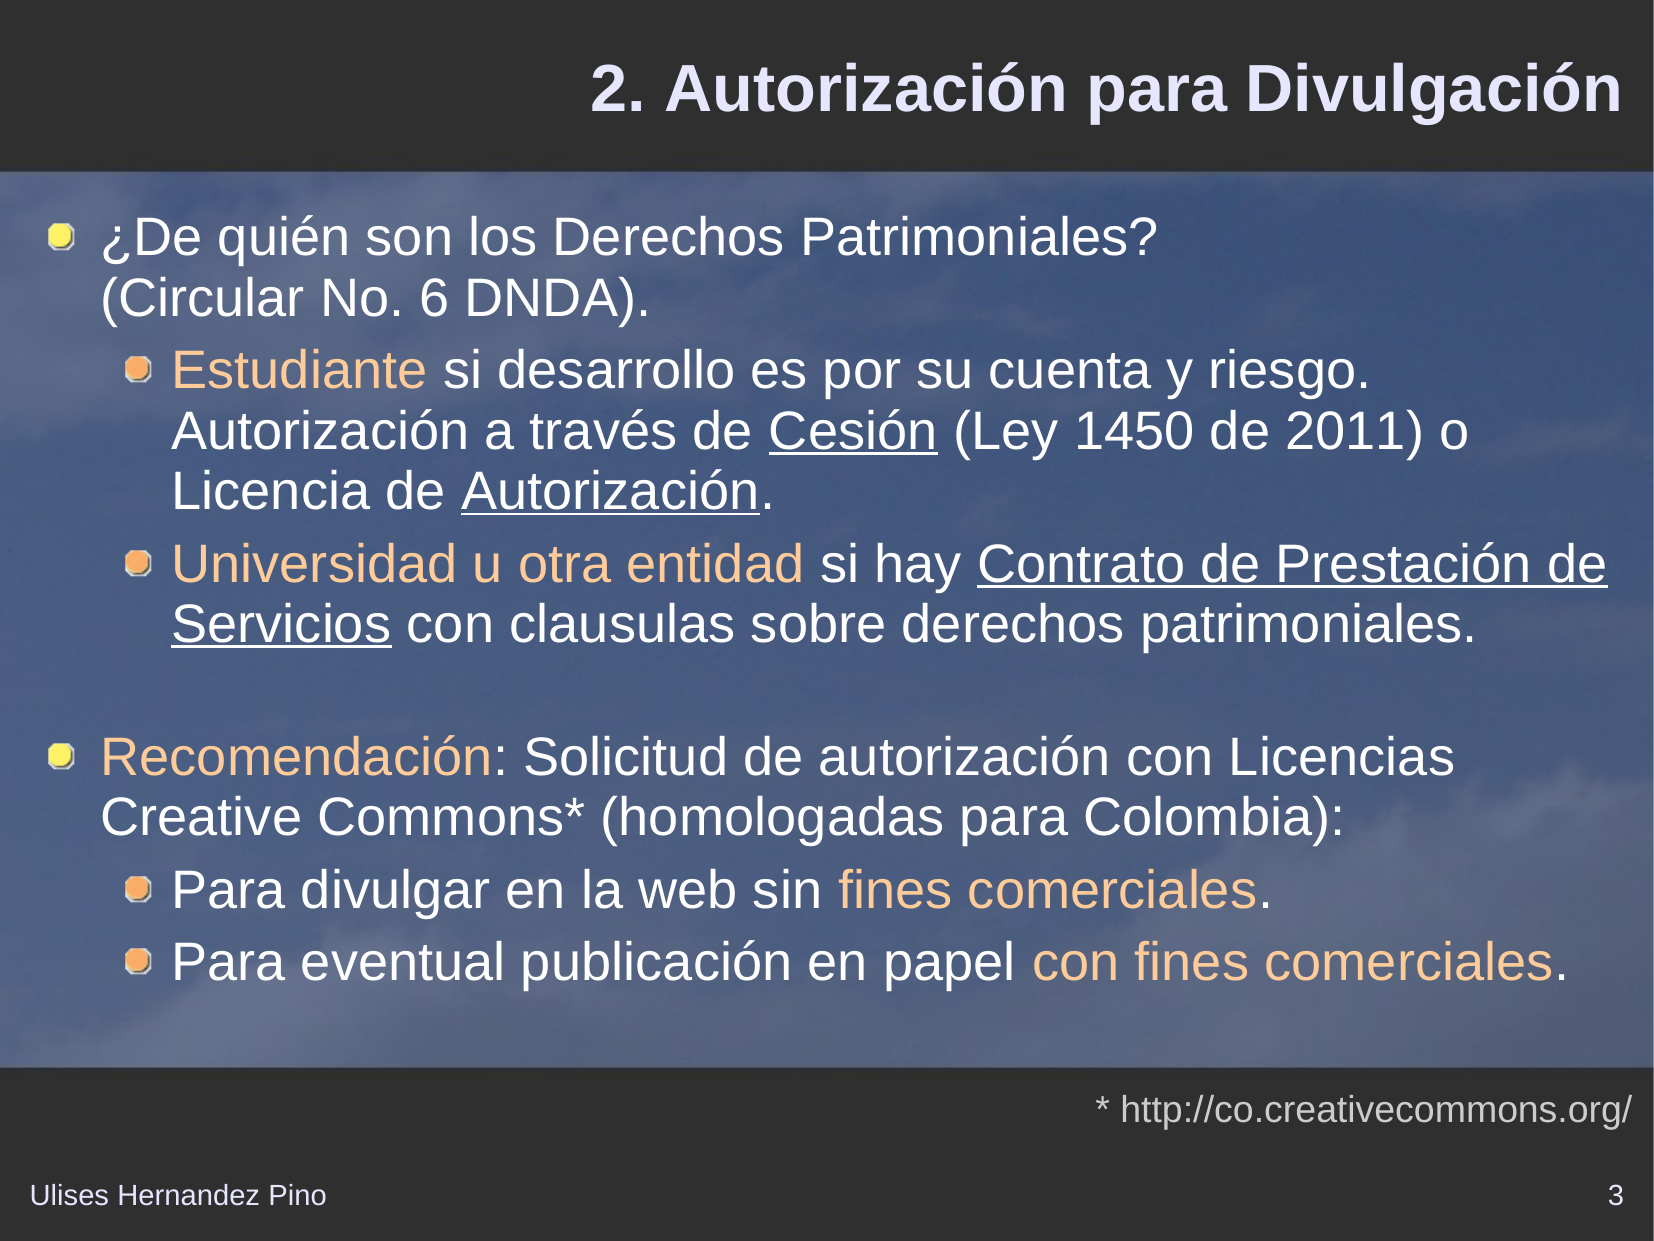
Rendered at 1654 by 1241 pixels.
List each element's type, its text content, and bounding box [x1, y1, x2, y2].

text_box * http://co.creativecommons.org/ [1080, 1080, 1648, 1138]
title 2. Autorización para Divulgación [29, 29, 1625, 148]
picture [0, 0, 1654, 1241]
list ¿De quién son los Derechos Patrimoniales? (Circular No. 6 DNDA). Estudiante si desarrollo es por su cuenta y riesgo. Autorización a través de Cesión (Ley 1450 de 2011) o Licencia de Autorización. Universidad u otra entidad si hay Contrato de Prestación de Servicios con clausulas sobre derechos patrimoniales. Recomendación: Solicitud de autorización con Licencias Creative Commons* (homologadas para Colombia): Para divulgar en la web sin fines comerciales. Para eventual publicación en papel con fines comerciales. [29, 206, 1625, 1034]
